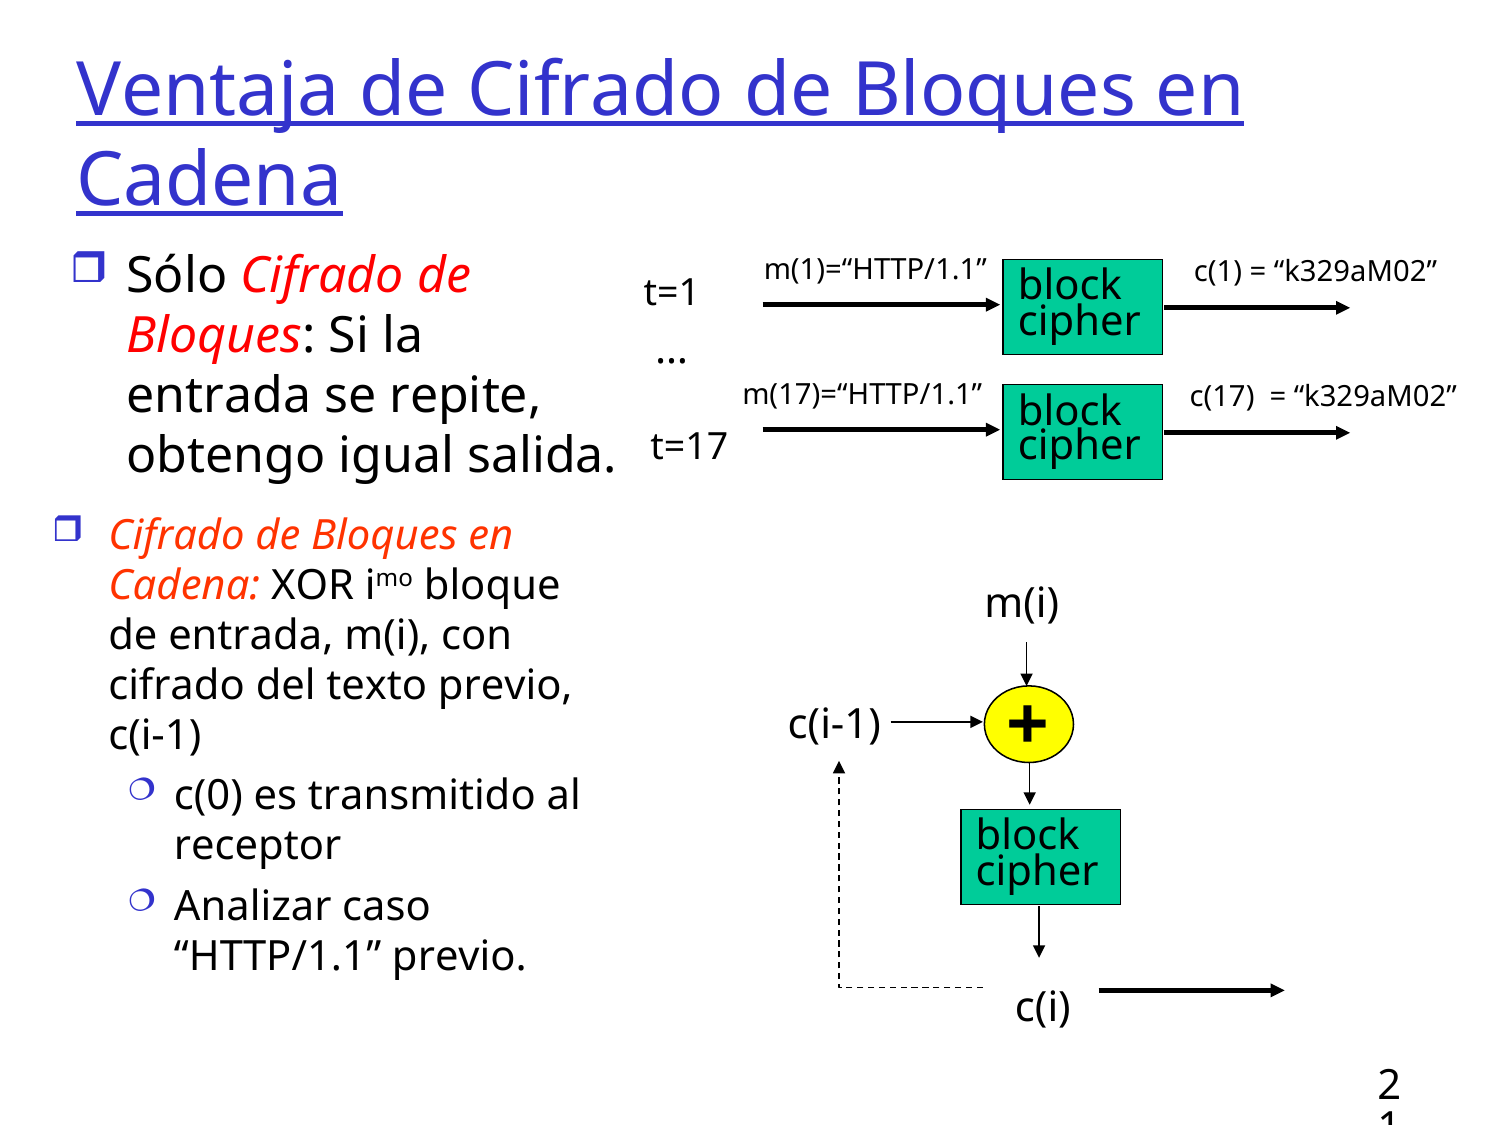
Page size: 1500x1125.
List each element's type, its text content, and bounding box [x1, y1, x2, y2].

text_box t=17 [635, 414, 744, 475]
text_box m(i) [969, 568, 1074, 634]
text_box … [640, 314, 704, 381]
text_box m(1)=“HTTP/1.1” [748, 242, 1003, 294]
text_box + [992, 667, 1065, 774]
list Sólo Cifrado de Bloques: Si la entrada se repite, obtengo igual salida. [55, 235, 636, 521]
text_box block cipher [1003, 384, 1163, 480]
text_box [1065, 701, 1074, 747]
text_box Cifrado de Bloques en Cadena: XOR imo bloque de entrada, m(i), con cifrado del texto previo, c(i-1) c(0) es transmitido al receptor Analizar caso “HTTP/1.1” previo. [37, 499, 633, 1071]
text_box c(i-1) [772, 688, 896, 755]
text_box [984, 702, 992, 746]
text_box c(i) [1000, 972, 1086, 1038]
text_box block cipher [1003, 259, 1163, 355]
text_box c(17) = “k329aM02” [1174, 369, 1473, 420]
title Ventaja de Cifrado de Bloques en Cadena [61, 32, 1362, 229]
text_box m(17)=“HTTP/1.1” [727, 367, 998, 419]
text_box c(1) = “k329aM02” [1179, 244, 1453, 295]
text_box t=1 [628, 259, 715, 321]
text_box block cipher [960, 809, 1121, 905]
